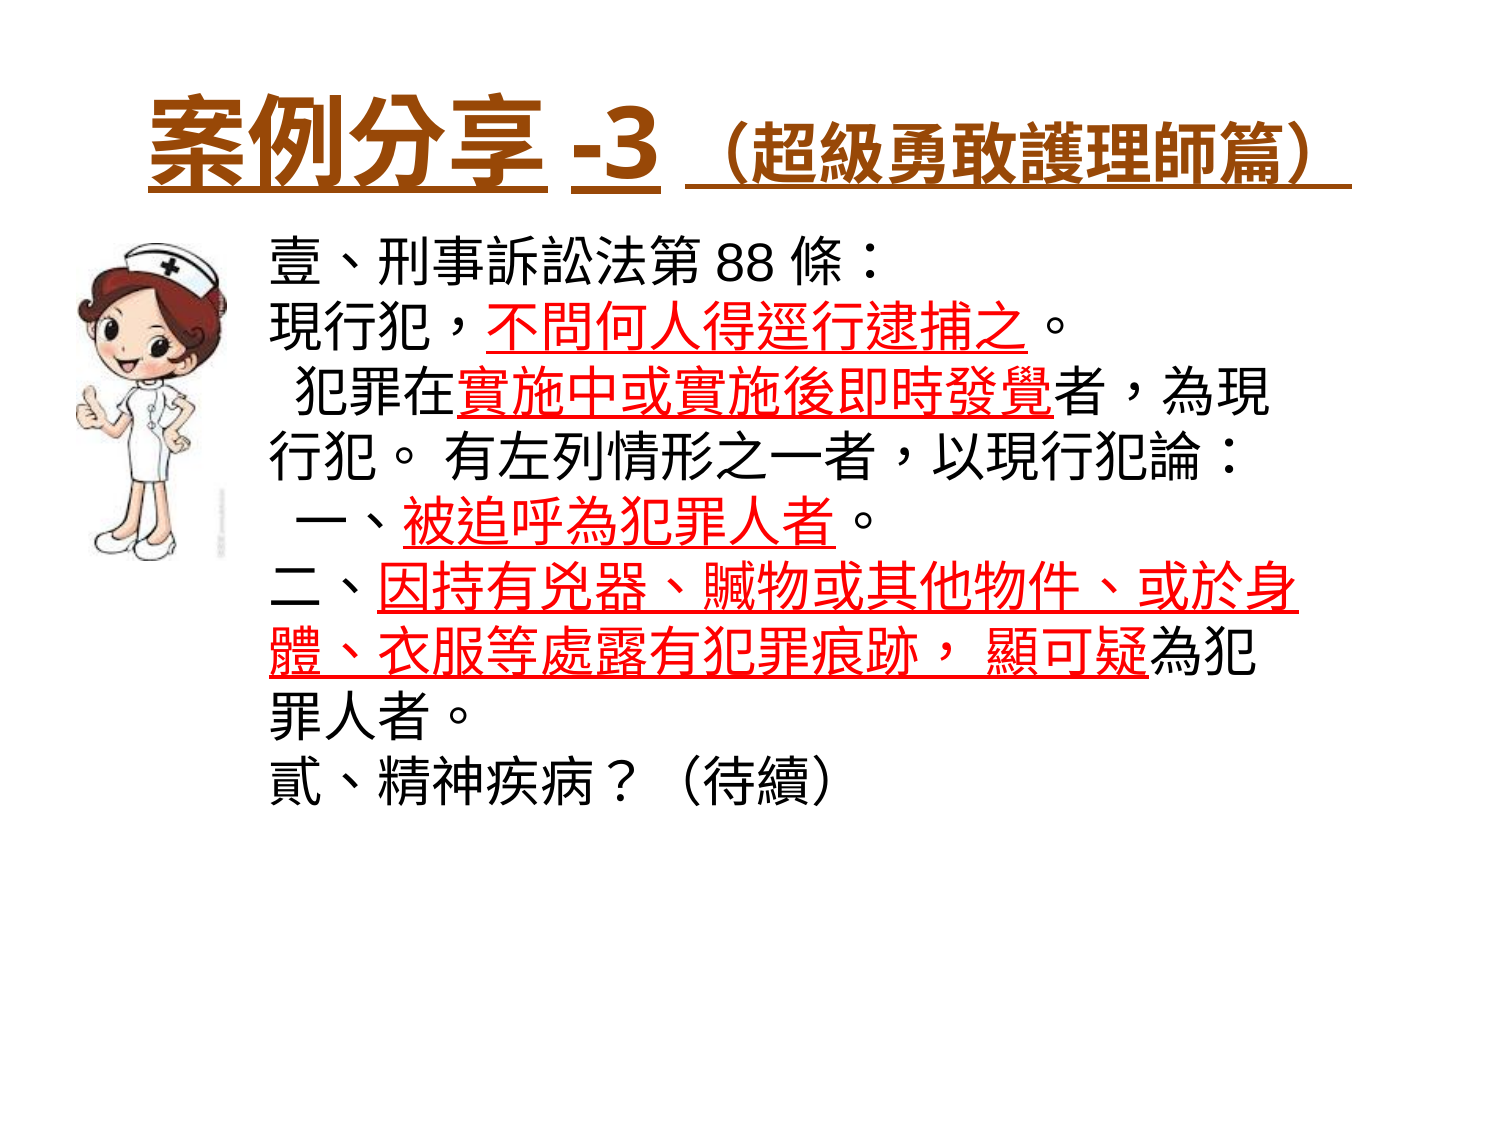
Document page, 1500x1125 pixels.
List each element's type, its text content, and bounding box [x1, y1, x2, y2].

picture [76, 243, 227, 561]
title 案例分享-3（超級勇敢護理師篇） [75, 45, 1426, 233]
text_box 壹、刑事訴訟法第88條： 現行犯，不問何人得逕行逮捕之。 犯罪在實施中或實施後即時發覺者，為現行犯。 有左列情形之一者，以現行犯論： 一、被追呼為犯罪人者。 二、因持有兇器、贓物或其他物件、或於身體、衣服等處露有犯罪痕跡， 顯可疑為犯罪人者。 貳、精神疾病？（待續） [253, 219, 1317, 826]
